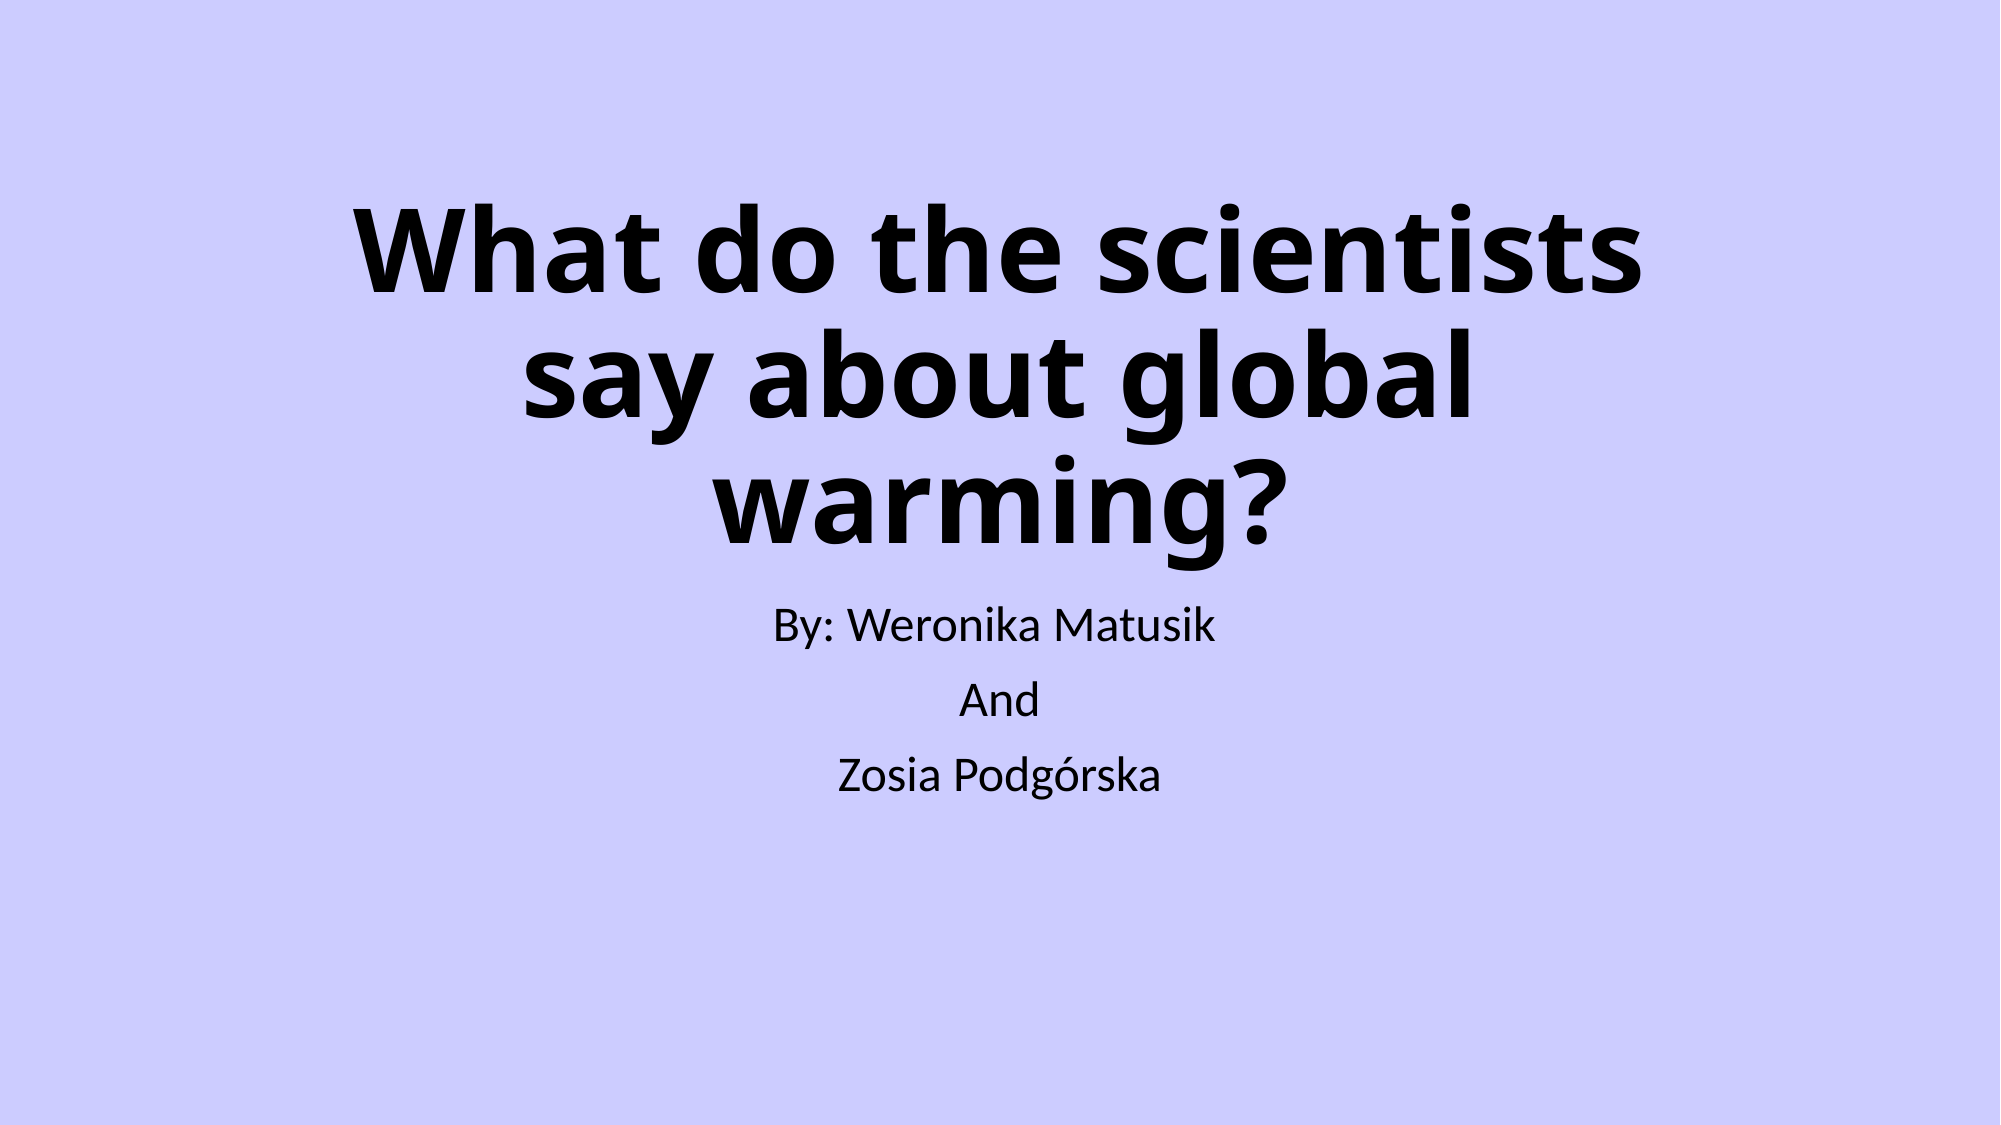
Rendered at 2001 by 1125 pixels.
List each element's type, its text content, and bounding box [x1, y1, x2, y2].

subtitle By: Weronika Matusik And Zosia Podgórska [249, 590, 1750, 863]
title What do the scientists say about global warming? [249, 184, 1750, 576]
